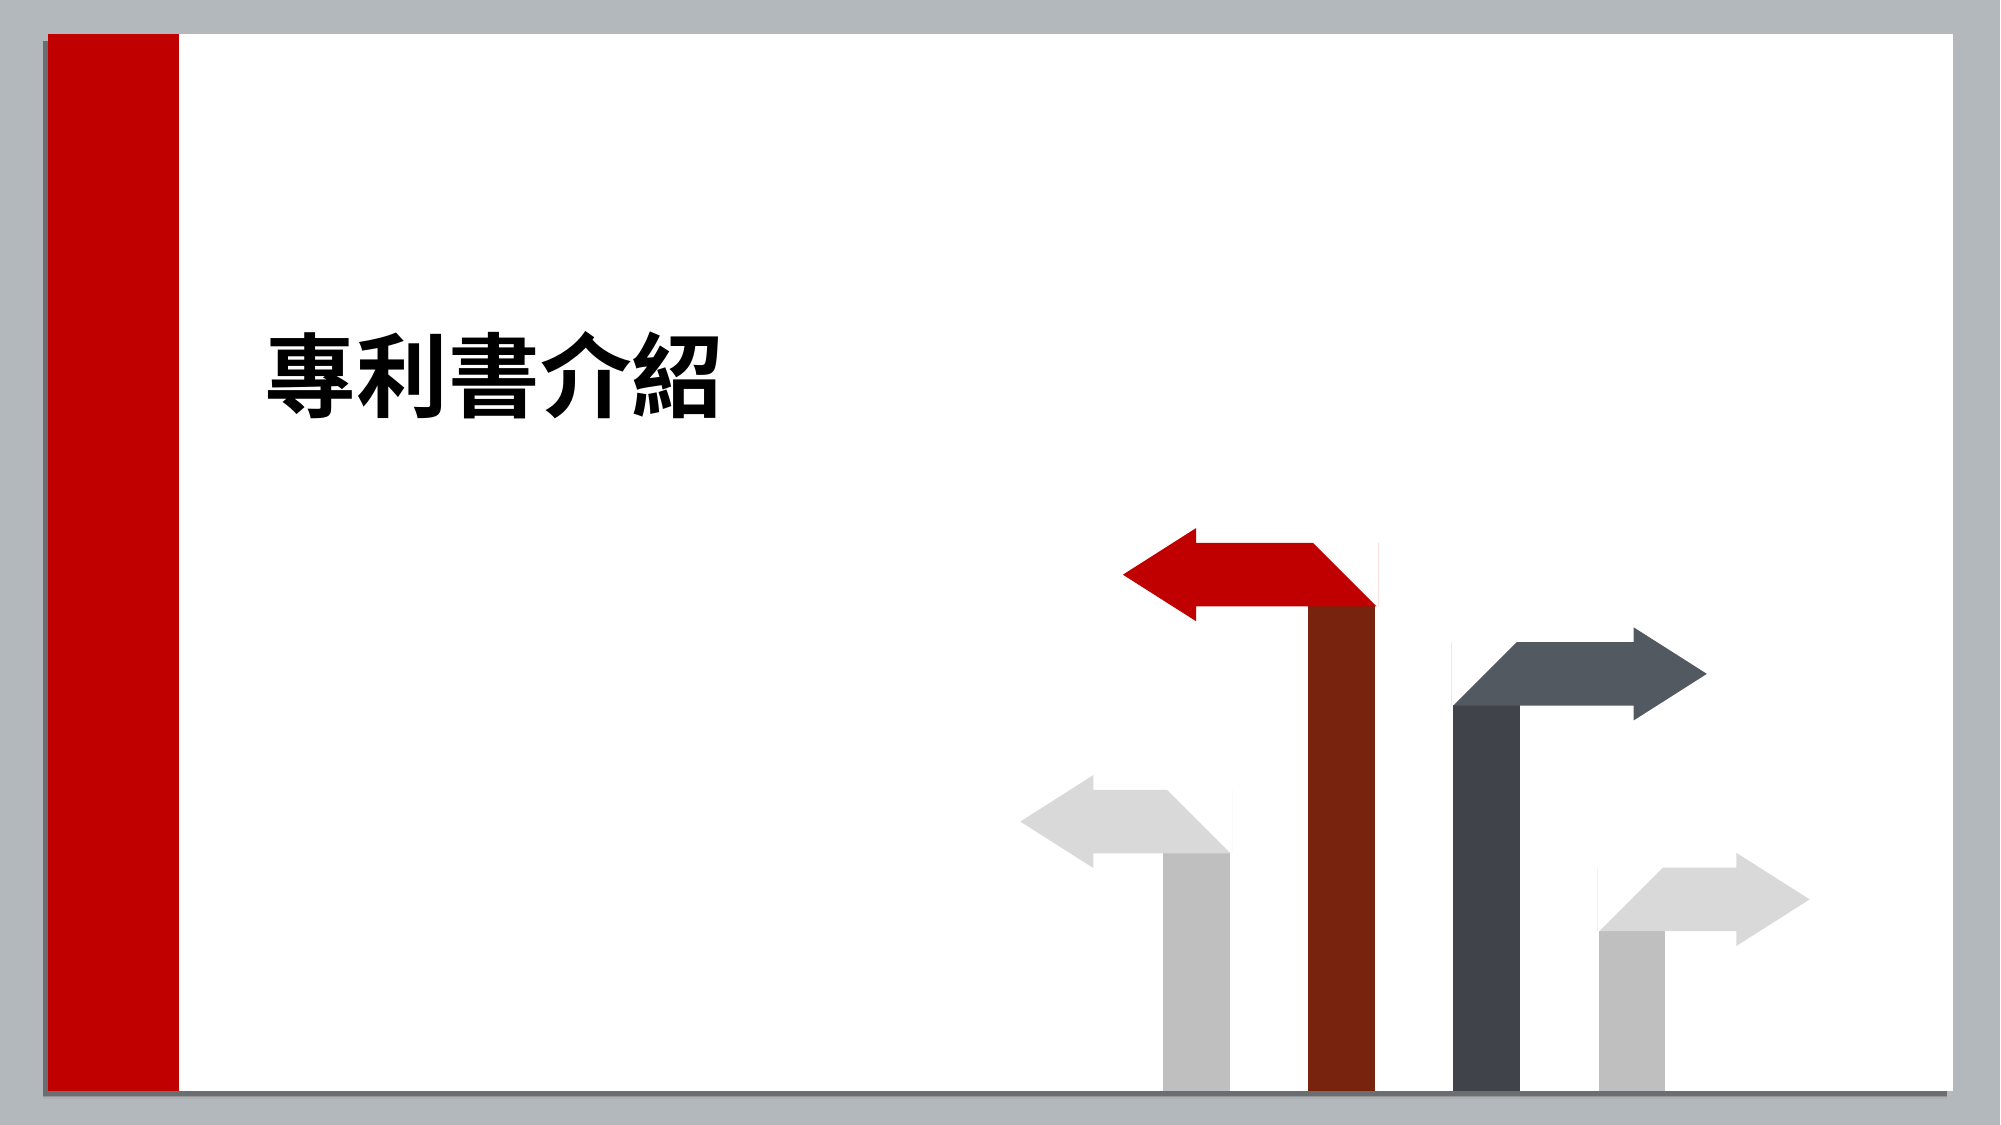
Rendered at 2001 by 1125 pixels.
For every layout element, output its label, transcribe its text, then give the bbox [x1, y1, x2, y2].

text_box [1599, 852, 1810, 1091]
text_box [1122, 528, 1377, 1091]
text_box [1020, 775, 1231, 1091]
text_box [1453, 627, 1707, 1091]
title 專利書介紹 [249, 185, 1750, 577]
